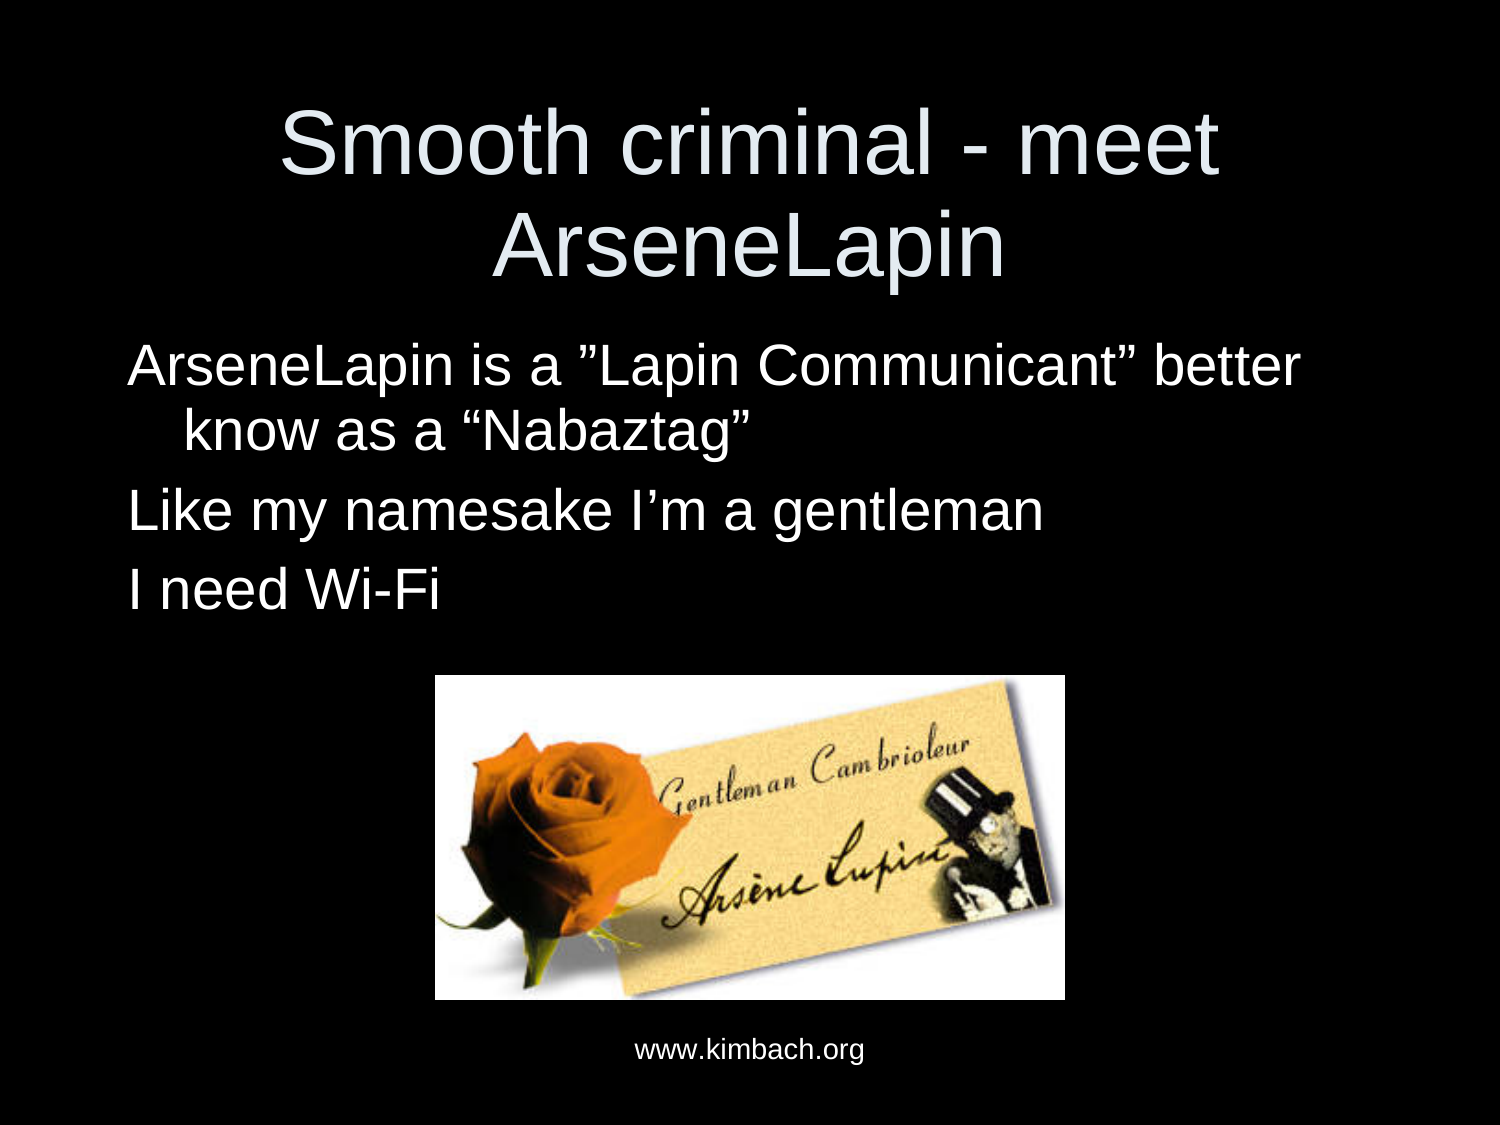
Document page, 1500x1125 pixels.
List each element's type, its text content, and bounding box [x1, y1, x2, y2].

title Smooth criminal - meet ArseneLapin [112, 76, 1388, 312]
picture [435, 675, 1065, 1000]
list ArseneLapin is a ”Lapin Communicant” better know as a “Nabaztag” Like my namesake I’m a gentleman I need Wi-Fi [112, 324, 1388, 651]
